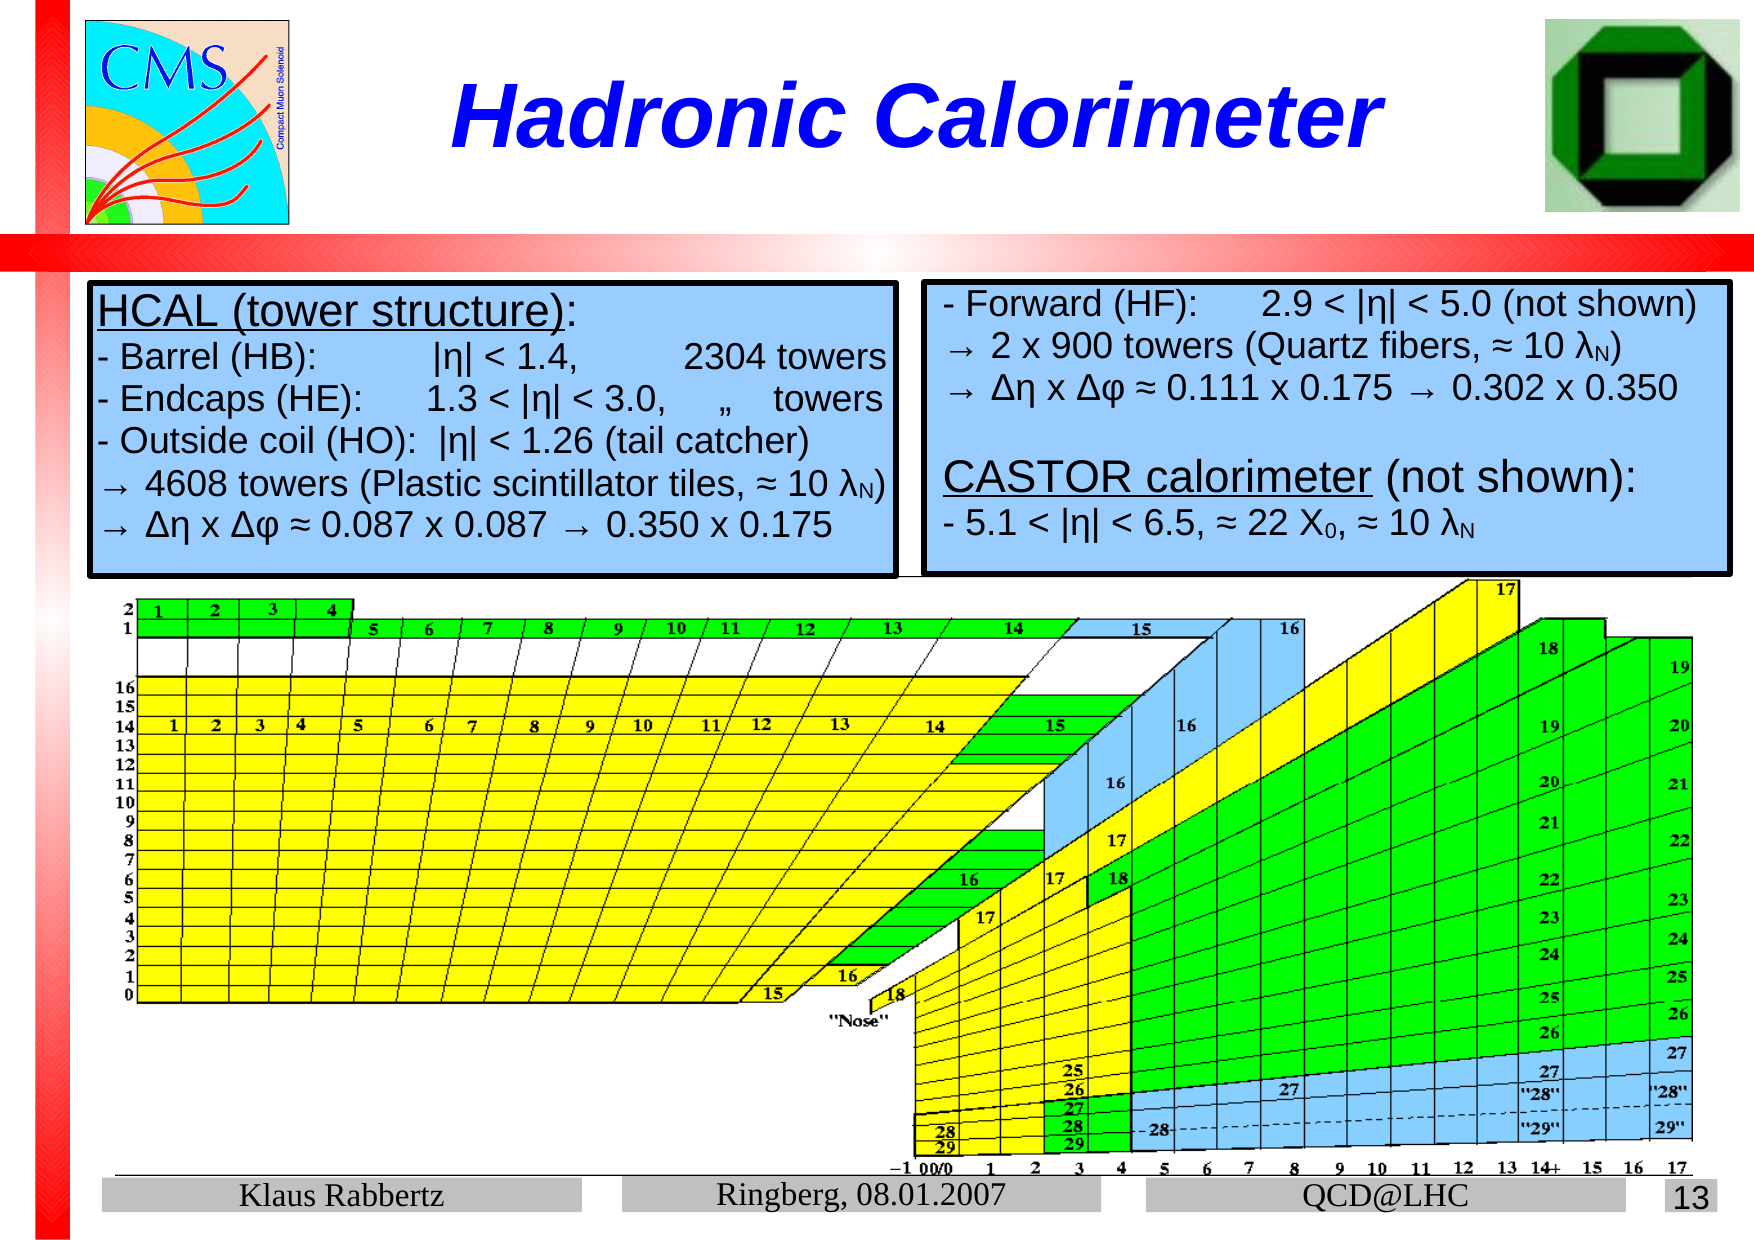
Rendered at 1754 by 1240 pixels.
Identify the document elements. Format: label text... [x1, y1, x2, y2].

title Hadronic Calorimeter [317, 11, 1517, 219]
text_box - Forward (HF): 2.9 < |η| < 5.0 (not shown) → 2 x 900 towers (Quartz fibers, ≈ 10 λN) → Δη x Δφ ≈ 0.111 x 0.175 → 0.302 x 0.350 CASTOR calorimeter (not shown): - 5.1 < |η| < 6.5, ≈ 22 X0, ≈ 10 λN [942, 282, 1696, 594]
picture [115, 576, 1693, 1176]
text_box HCAL (tower structure): - Barrel (HB): |η| < 1.4, 2304 towers - Endcaps (HE): 1.3 < |η| < 3.0, „ towers - Outside coil (HO): |η| < 1.26 (tail catcher) → 4608 towers (Plastic scintillator tiles, ≈ 10 λN) → Δη x Δφ ≈ 0.087 x 0.087 → 0.350 x 0.175 [96, 284, 887, 596]
text_box [924, 281, 1731, 574]
picture [1545, 19, 1740, 212]
picture [84, 19, 290, 225]
text_box [89, 283, 897, 576]
